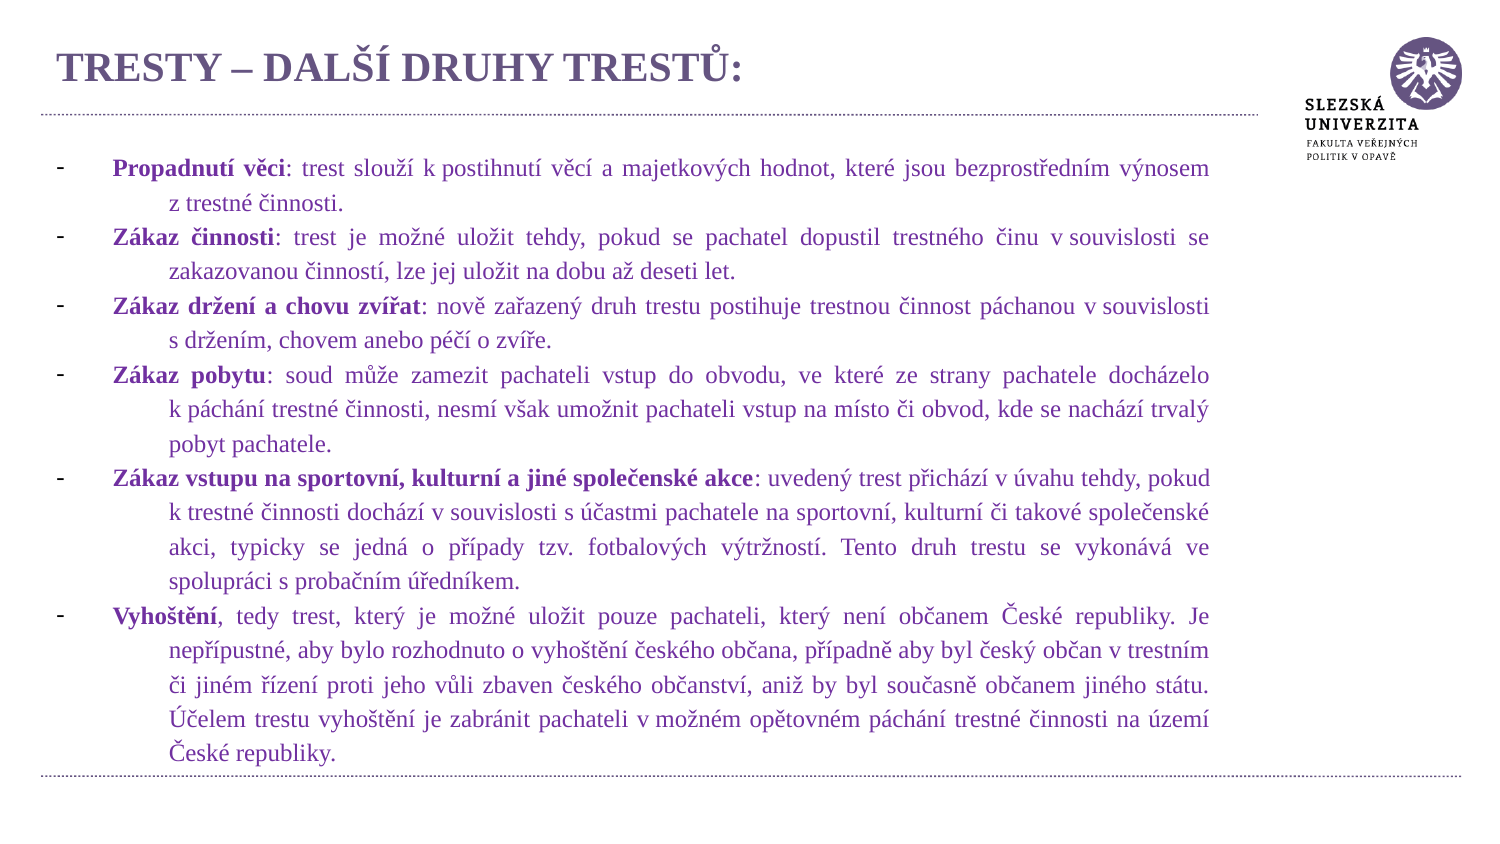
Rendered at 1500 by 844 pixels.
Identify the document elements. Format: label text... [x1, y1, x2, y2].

text_box Propadnutí věci: trest slouží k postihnutí věcí a majetkových hodnot, které jsou bezprostředním výnosem z trestné činnosti. Zákaz činnosti: trest je možné uložit tehdy, pokud se pachatel dopustil trestného činu v souvislosti se zakazovanou činností, lze jej uložit na dobu až deseti let. Zákaz držení a chovu zvířat: nově zařazený druh trestu postihuje trestnou činnost páchanou v souvislosti s držením, chovem anebo péčí o zvíře. Zákaz pobytu: soud může zamezit pachateli vstup do obvodu, ve které ze strany pachatele docházelo k páchání trestné činnosti, nesmí však umožnit pachateli vstup na místo či obvod, kde se nachází trvalý pobyt pachatele. Zákaz vstupu na sportovní, kulturní a jiné společenské akce: uvedený trest přichází v úvahu tehdy, pokud k trestné činnosti dochází v souvislosti s účastmi pachatele na sportovní, kulturní či takové společenské akci, typicky se jedná o případy tzv. fotbalových výtržností. Tento druh trestu se vykonává ve spolupráci s probačním úředníkem. Vyhoštění, tedy trest, který je možné uložit pouze pachateli, který není občanem České republiky. Je nepřípustné, aby bylo rozhodnuto o vyhoštění českého občana, případně aby byl český občan v trestním či jiném řízení proti jeho vůli zbaven českého občanství, aniž by byl současně občanem jiného státu. Účelem trestu vyhoštění je zabránit pachateli v možném opětovném páchání trestné činnosti na území České republiky. [41, 139, 1226, 844]
title TRESTY – DALŠÍ DRUHY TRESTŮ: [41, 32, 1325, 116]
